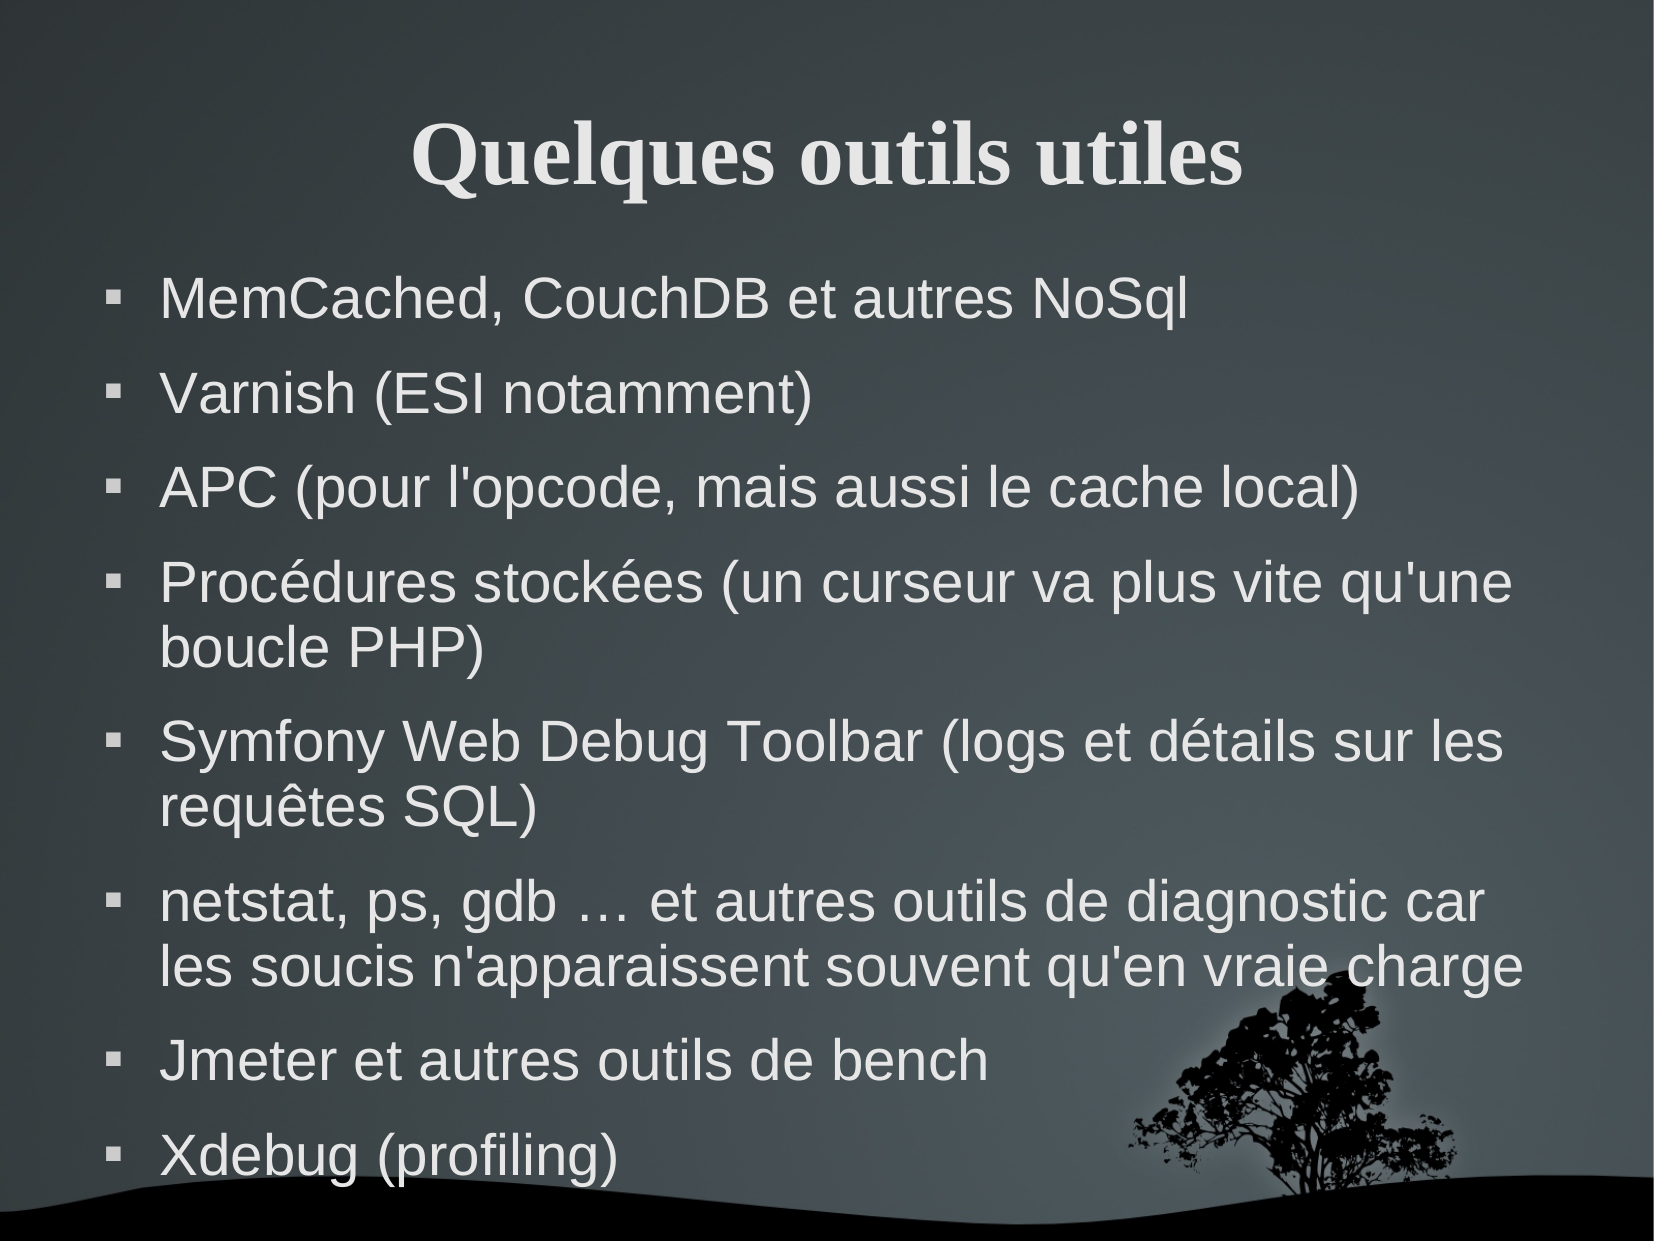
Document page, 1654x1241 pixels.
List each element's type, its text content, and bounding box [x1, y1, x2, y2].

title Quelques outils utiles [121, 49, 1534, 257]
picture [0, 0, 1654, 1241]
list MemCached, CouchDB et autres NoSql Varnish (ESI notamment) APC (pour l'opcode, mais aussi le cache local) Procédures stockées (un curseur va plus vite qu'une boucle PHP) Symfony Web Debug Toolbar (logs et détails sur les requêtes SQL) netstat, ps, gdb … et autres outils de diagnostic car les soucis n'apparaissent souvent qu'en vraie charge Jmeter et autres outils de bench Xdebug (profiling) [88, 265, 1565, 1188]
